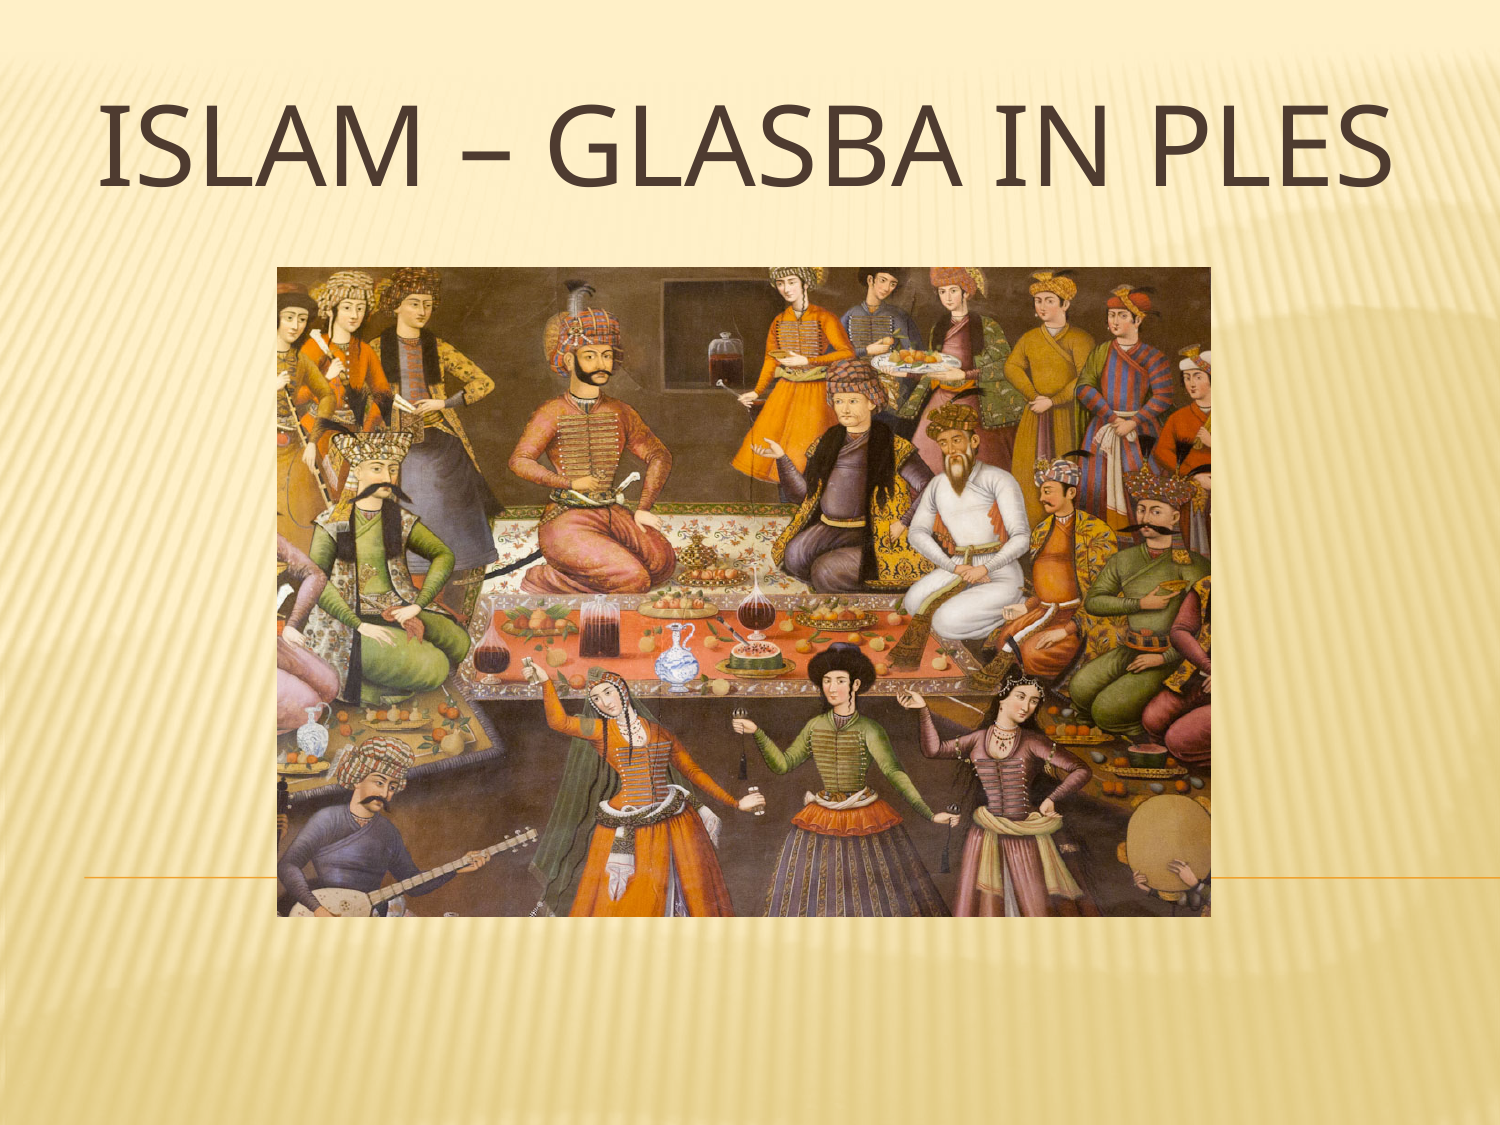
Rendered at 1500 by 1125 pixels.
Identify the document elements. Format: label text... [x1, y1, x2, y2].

title ISLAM – GLASBA IN PLES [53, 66, 1441, 267]
picture [0, 0, 1500, 1125]
